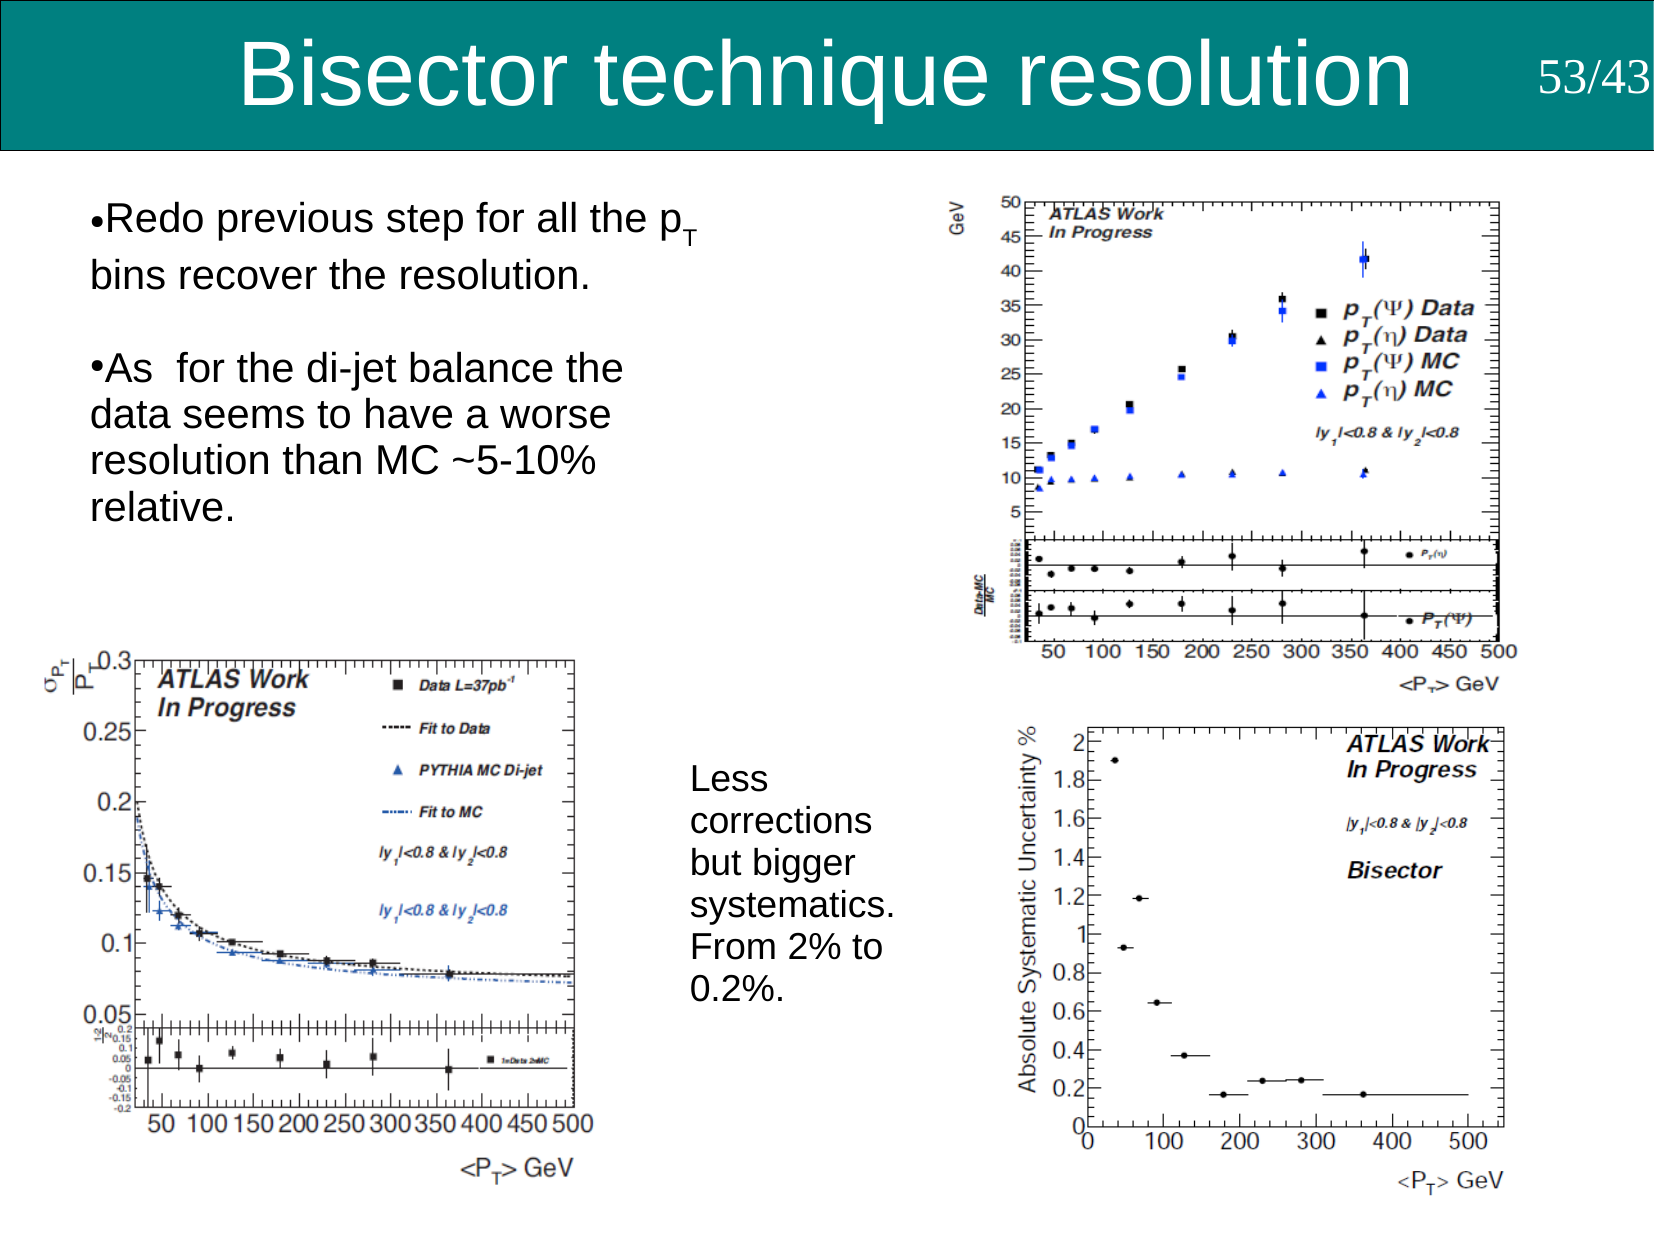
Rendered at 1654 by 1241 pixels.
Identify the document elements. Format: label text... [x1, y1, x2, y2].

picture [937, 187, 1532, 699]
title Bisector technique resolution [82, 22, 1571, 126]
picture [37, 637, 638, 1201]
picture [1004, 712, 1530, 1201]
text_box Redo previous step for all the pT bins recover the resolution. As for the di-jet balance the data seems to have a worse resolution than MC ~5-10% relative. [75, 187, 713, 585]
text_box Less corrections but bigger systematics. From 2% to 0.2%. [675, 750, 938, 1017]
